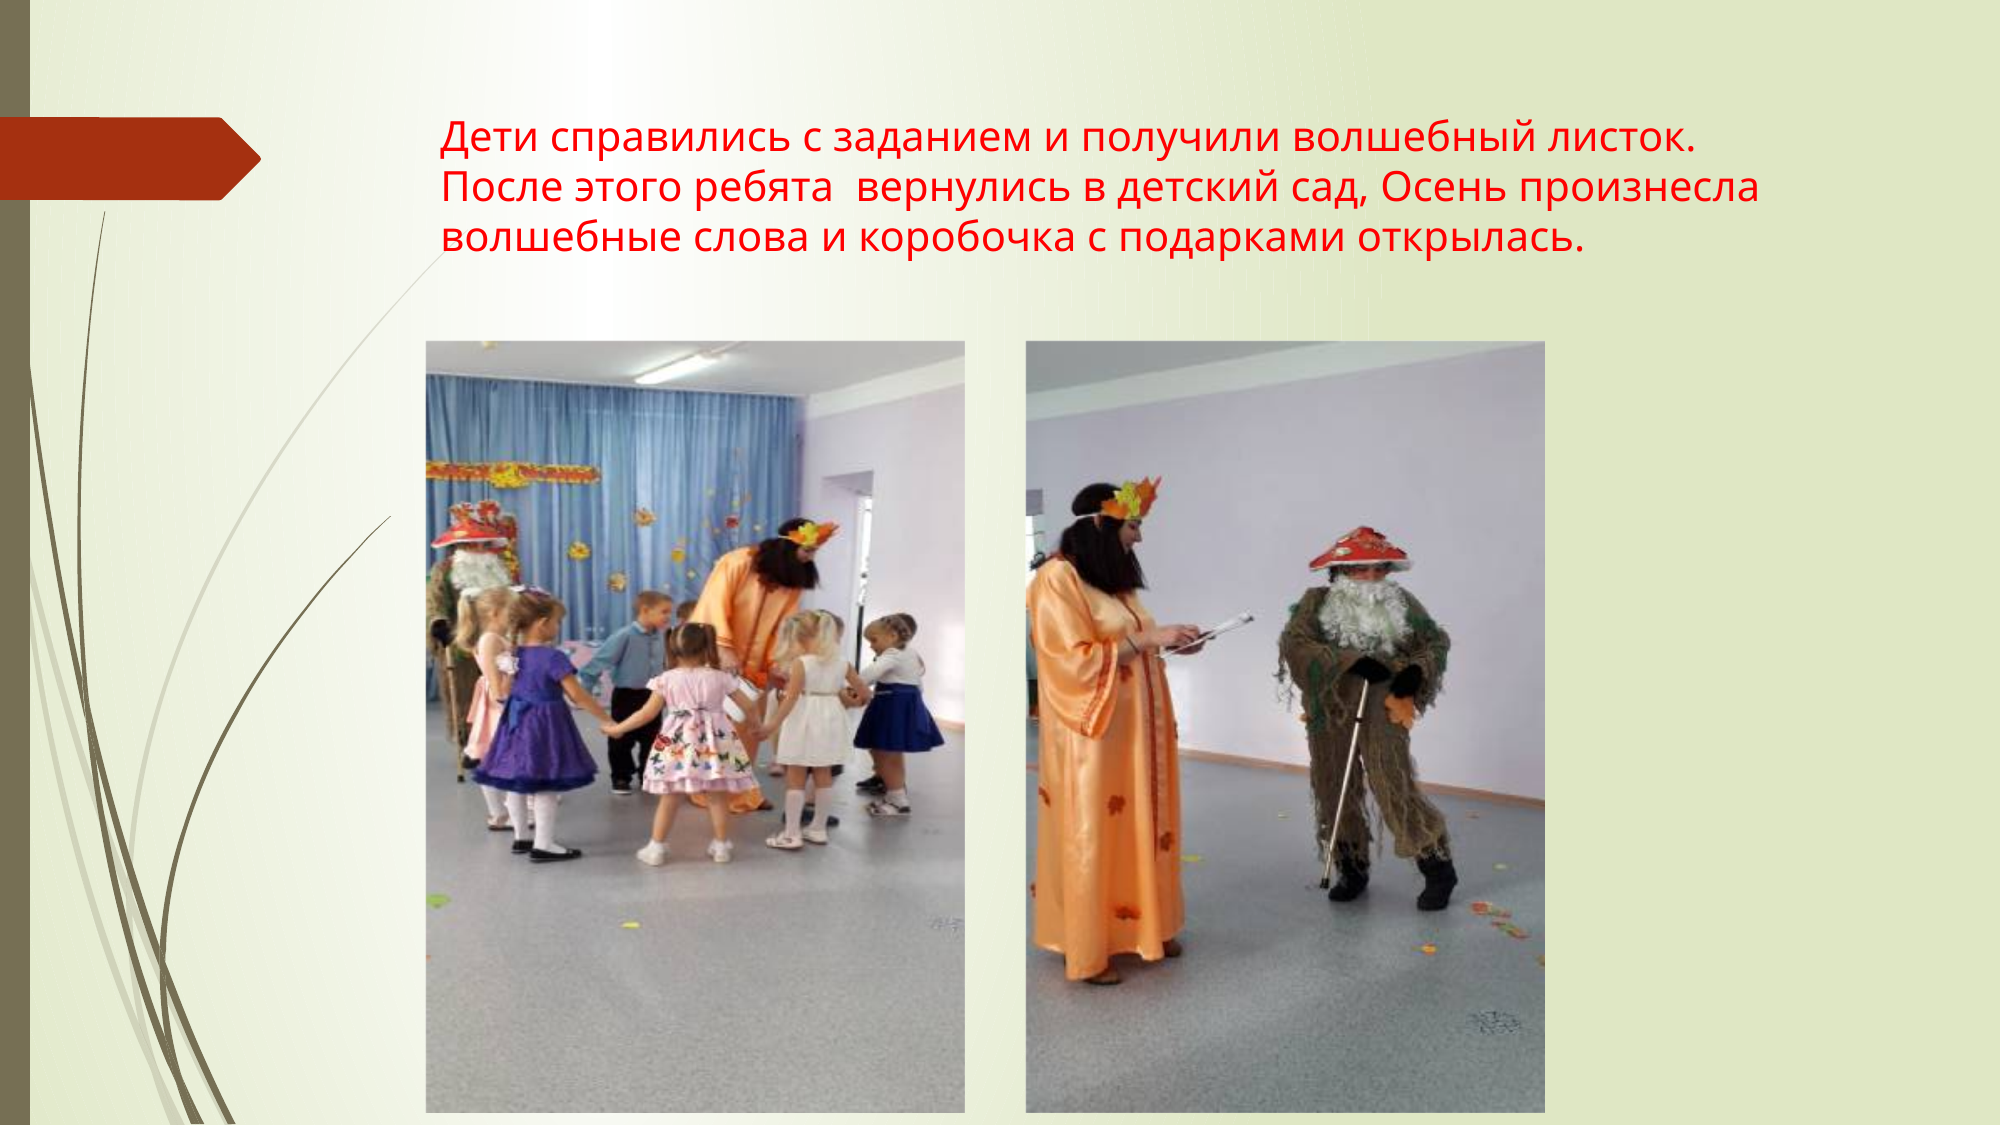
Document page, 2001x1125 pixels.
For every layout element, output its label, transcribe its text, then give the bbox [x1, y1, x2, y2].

picture [1025, 340, 1545, 1113]
picture [425, 340, 965, 1113]
title Дети справились с заданием и получили волшебный листок. После этого ребята вернулись в детский сад, Осень произнесла волшебные слова и коробочка с подарками открылась. [425, 102, 1888, 313]
